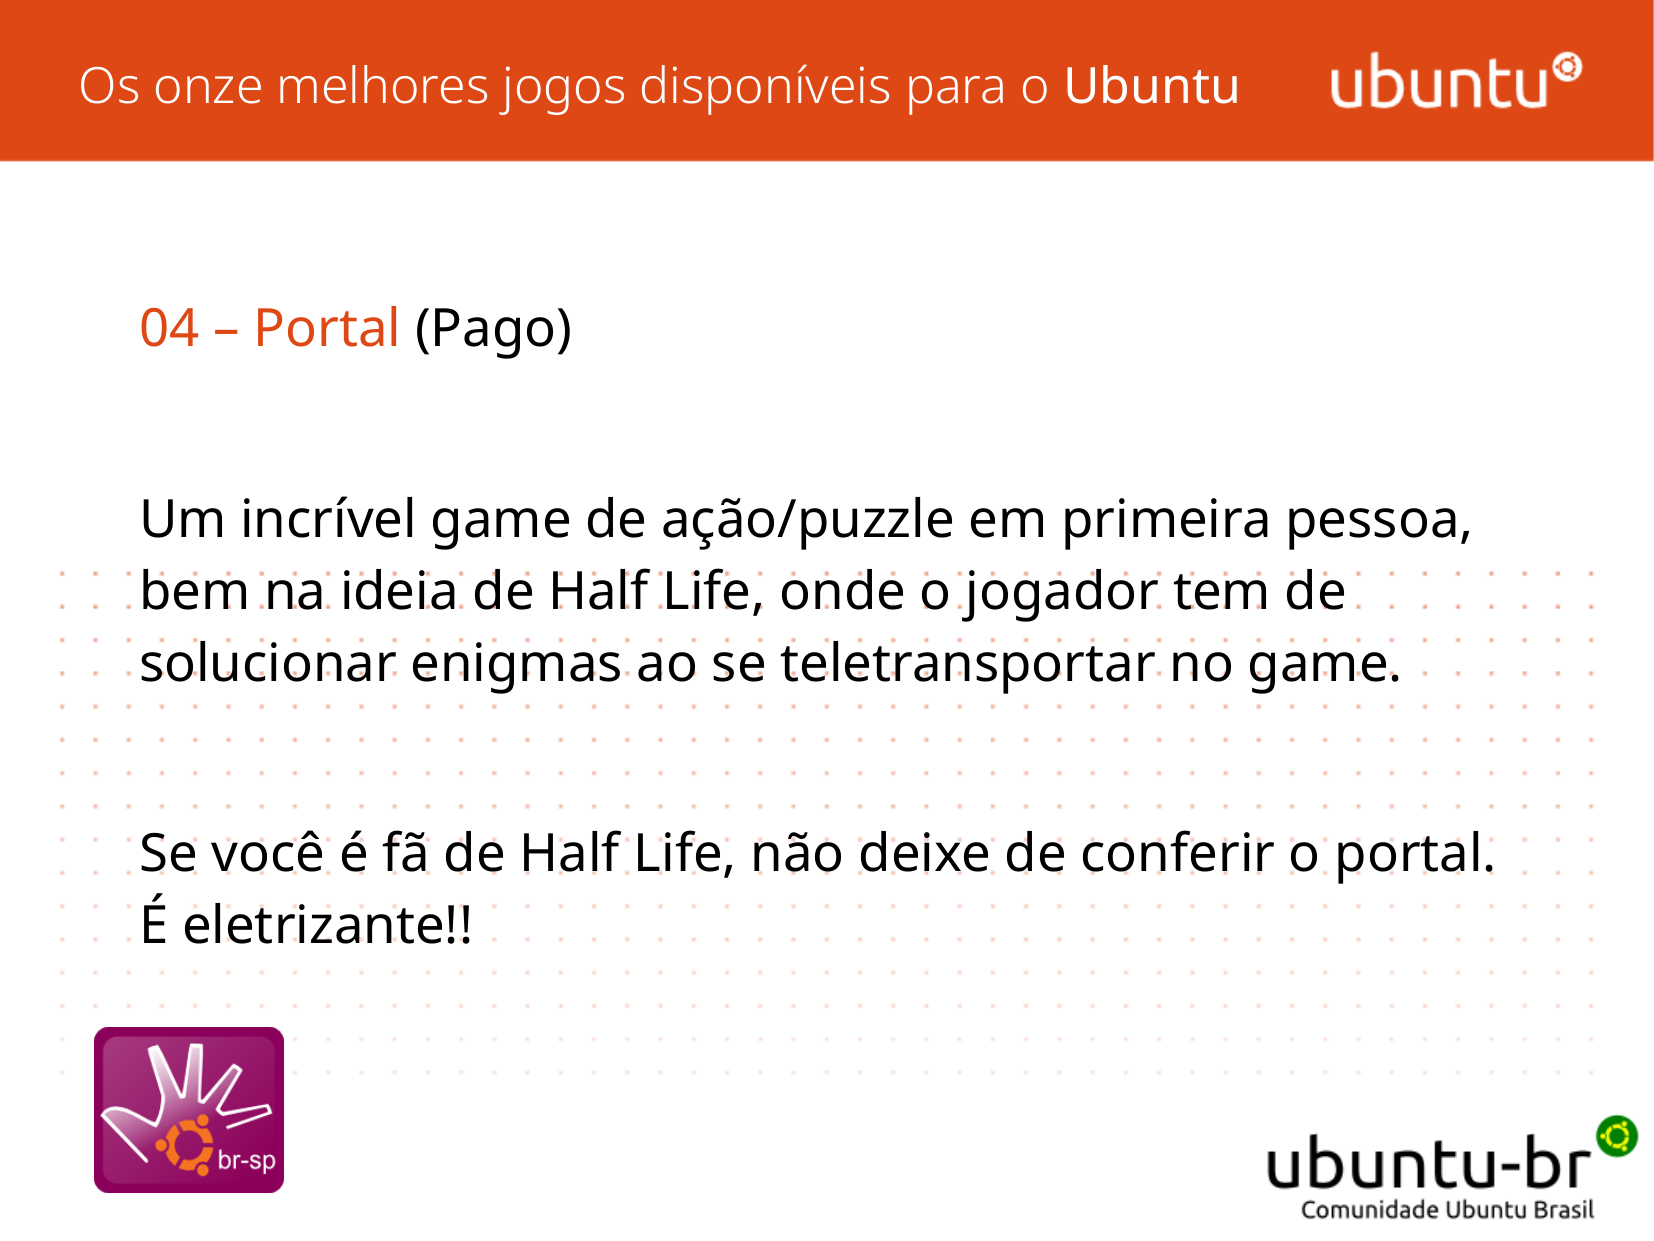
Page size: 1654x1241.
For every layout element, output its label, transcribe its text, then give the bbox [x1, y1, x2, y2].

title Os onze melhores jogos disponíveis para o Ubuntu [41, 32, 1300, 137]
picture [0, 0, 1654, 1241]
list 04 – Portal (Pago) Um incrível game de ação/puzzle em primeira pessoa, bem na ideia de Half Life, onde o jogador tem de solucionar enigmas ao se teletransportar no game. Se você é fã de Half Life, não deixe de conferir o portal. É eletrizante!! [83, 290, 1539, 969]
